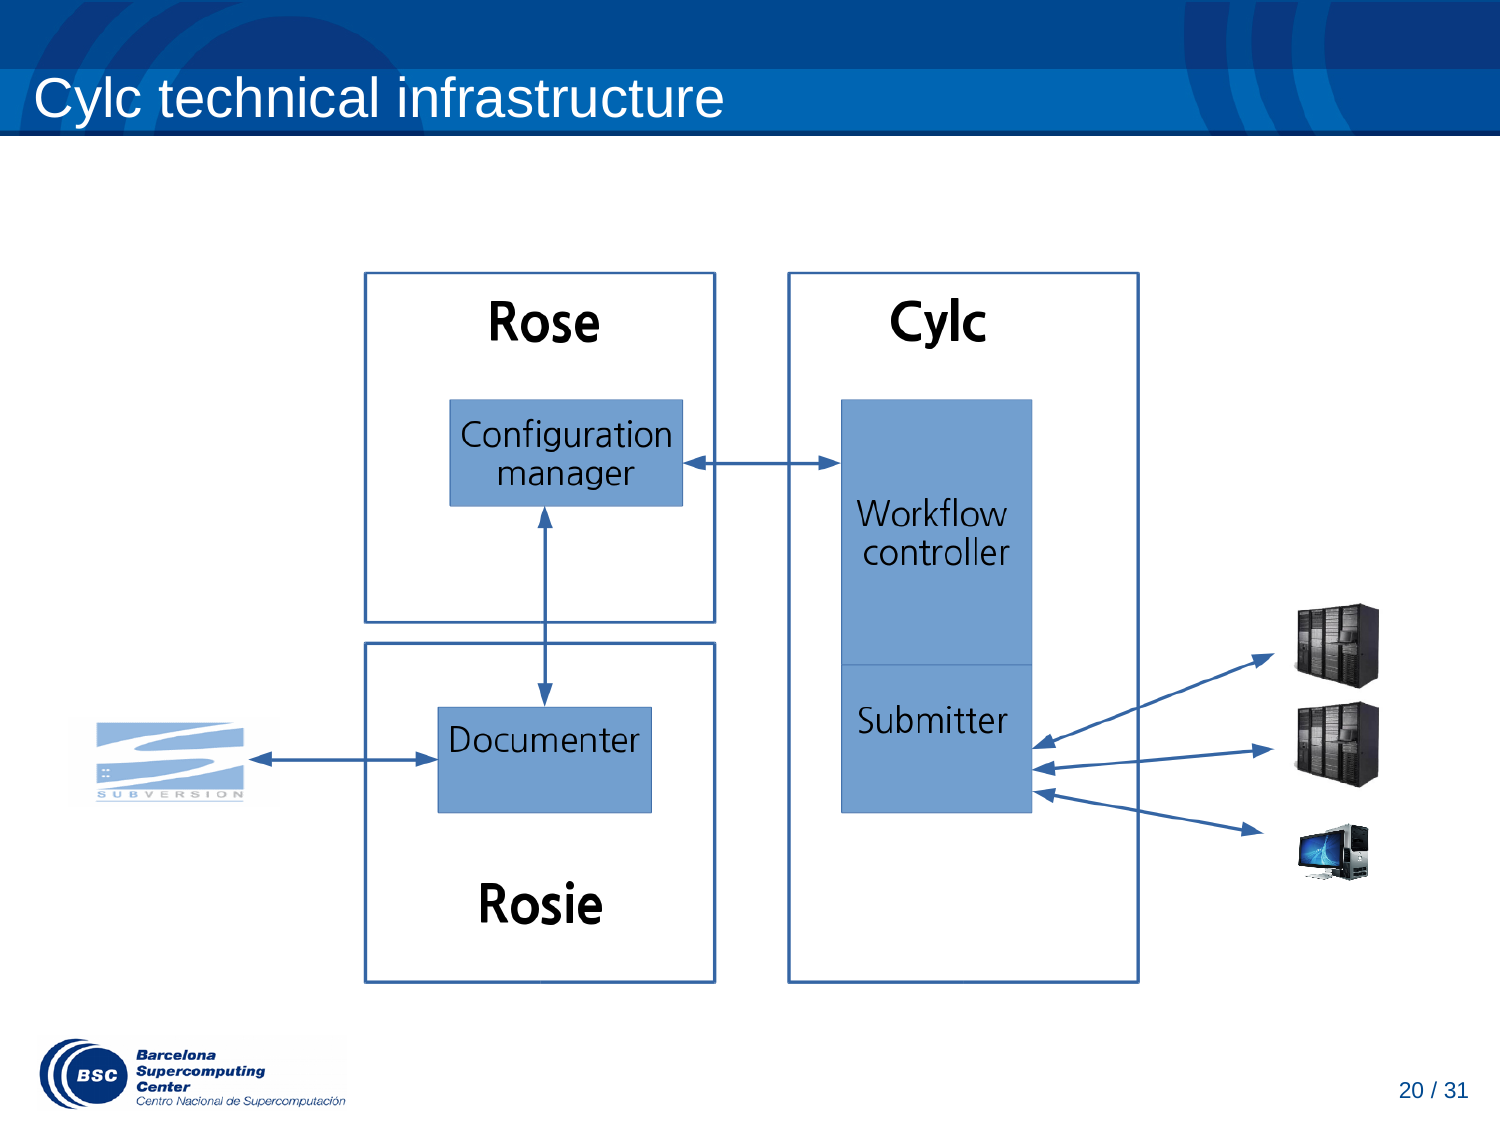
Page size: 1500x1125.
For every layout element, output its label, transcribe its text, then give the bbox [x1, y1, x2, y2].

picture [35, 260, 1424, 987]
text_box Cylc technical infrastructure [17, 65, 924, 130]
text_box <number> / 31 [1364, 1042, 1484, 1111]
picture [0, 0, 1500, 136]
picture [37, 1035, 347, 1111]
